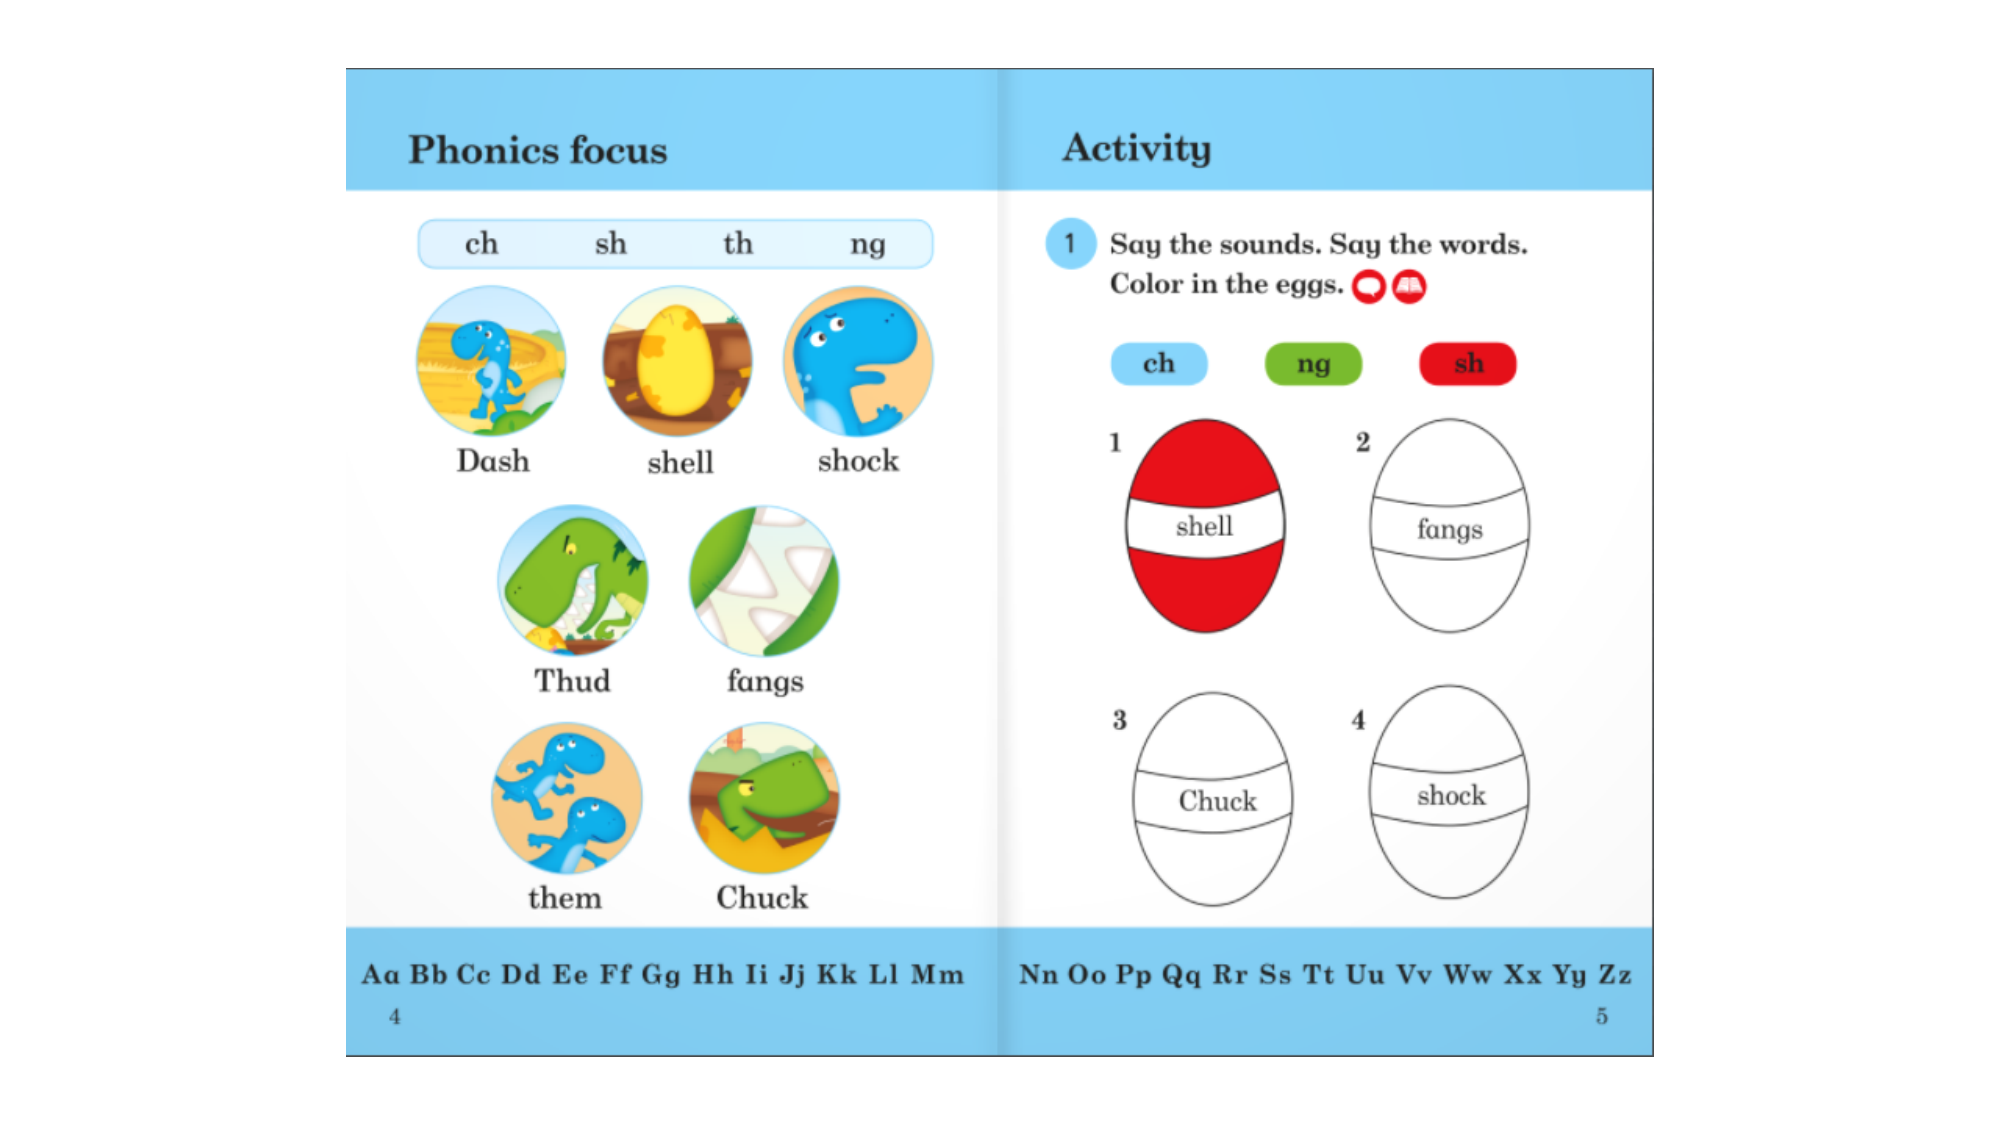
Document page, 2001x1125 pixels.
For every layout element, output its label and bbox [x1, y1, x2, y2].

picture [346, 68, 1654, 1057]
